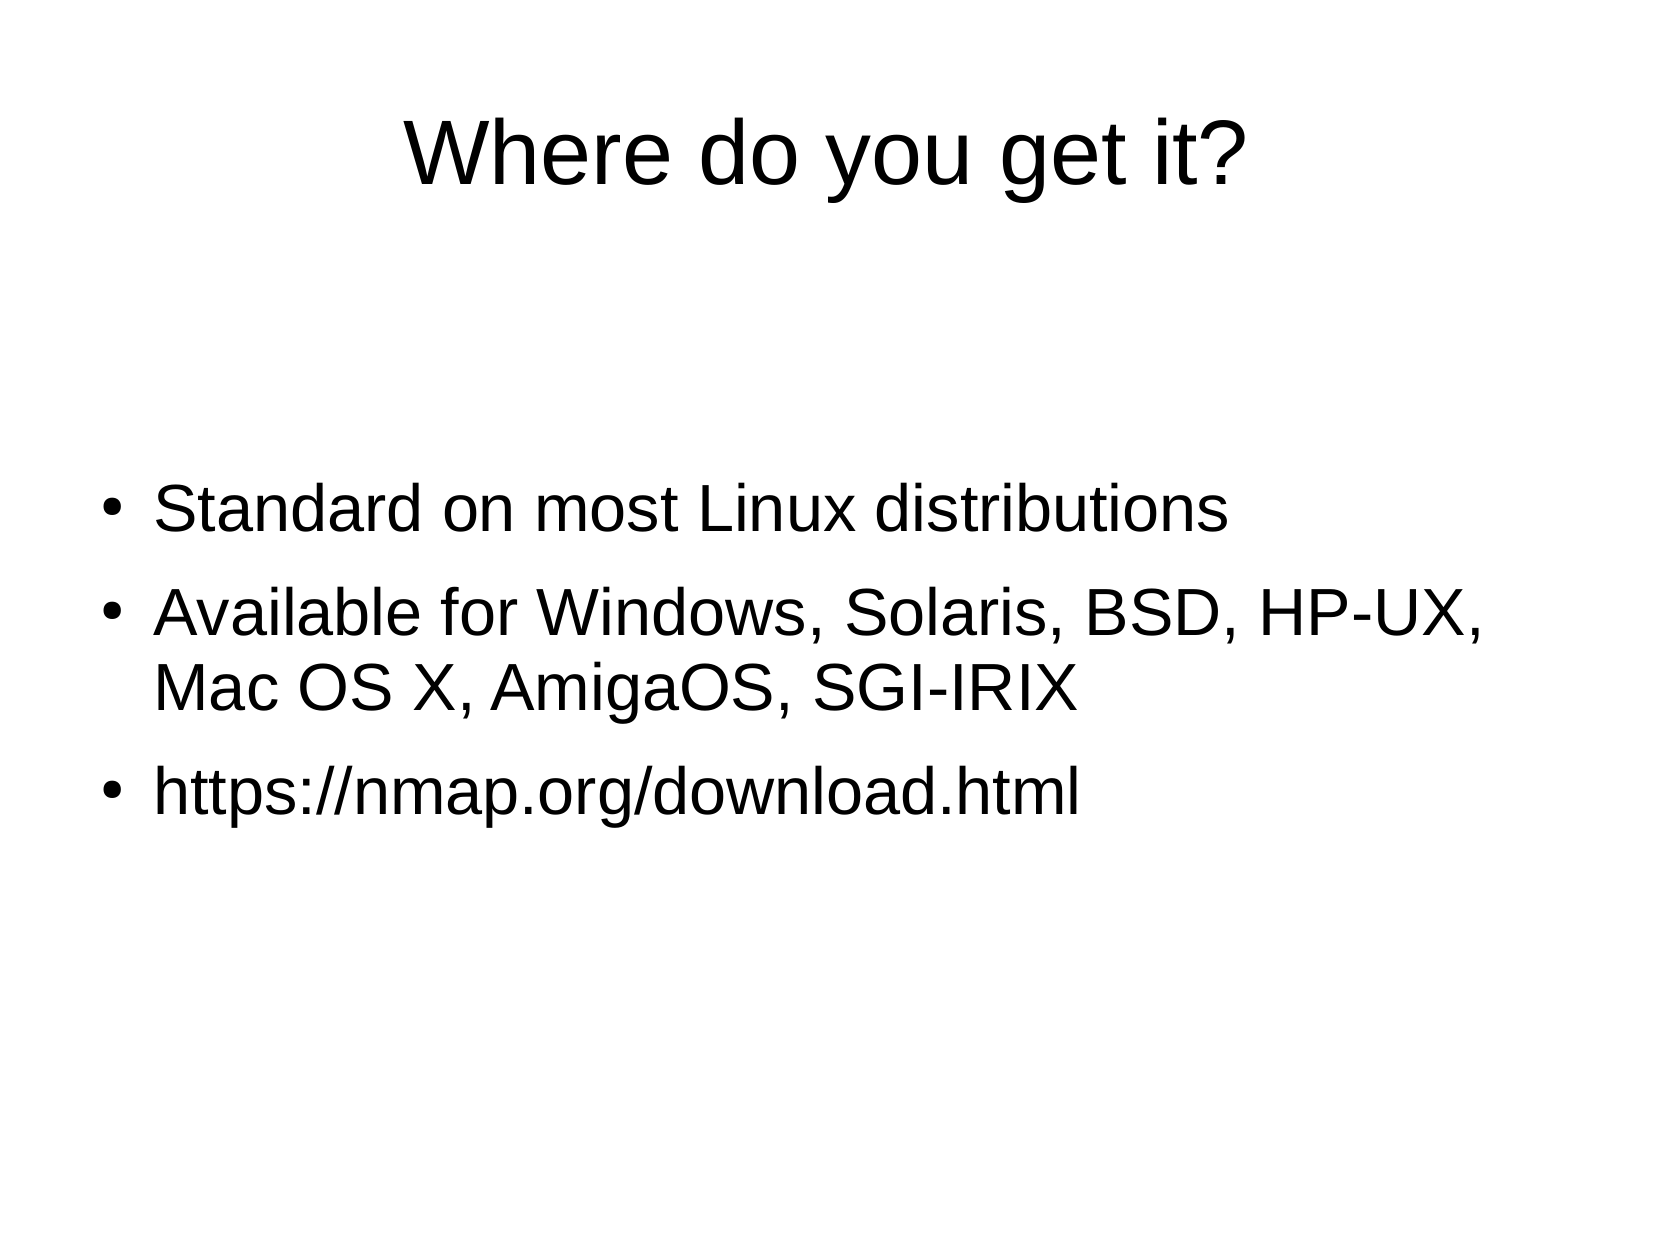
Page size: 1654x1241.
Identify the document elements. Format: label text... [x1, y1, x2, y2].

title Where do you get it? [82, 49, 1571, 257]
list Standard on most Linux distributions Available for Windows, Solaris, BSD, HP-UX, Mac OS X, AmigaOS, SGI-IRIX https://nmap.org/download.html [82, 290, 1571, 1010]
